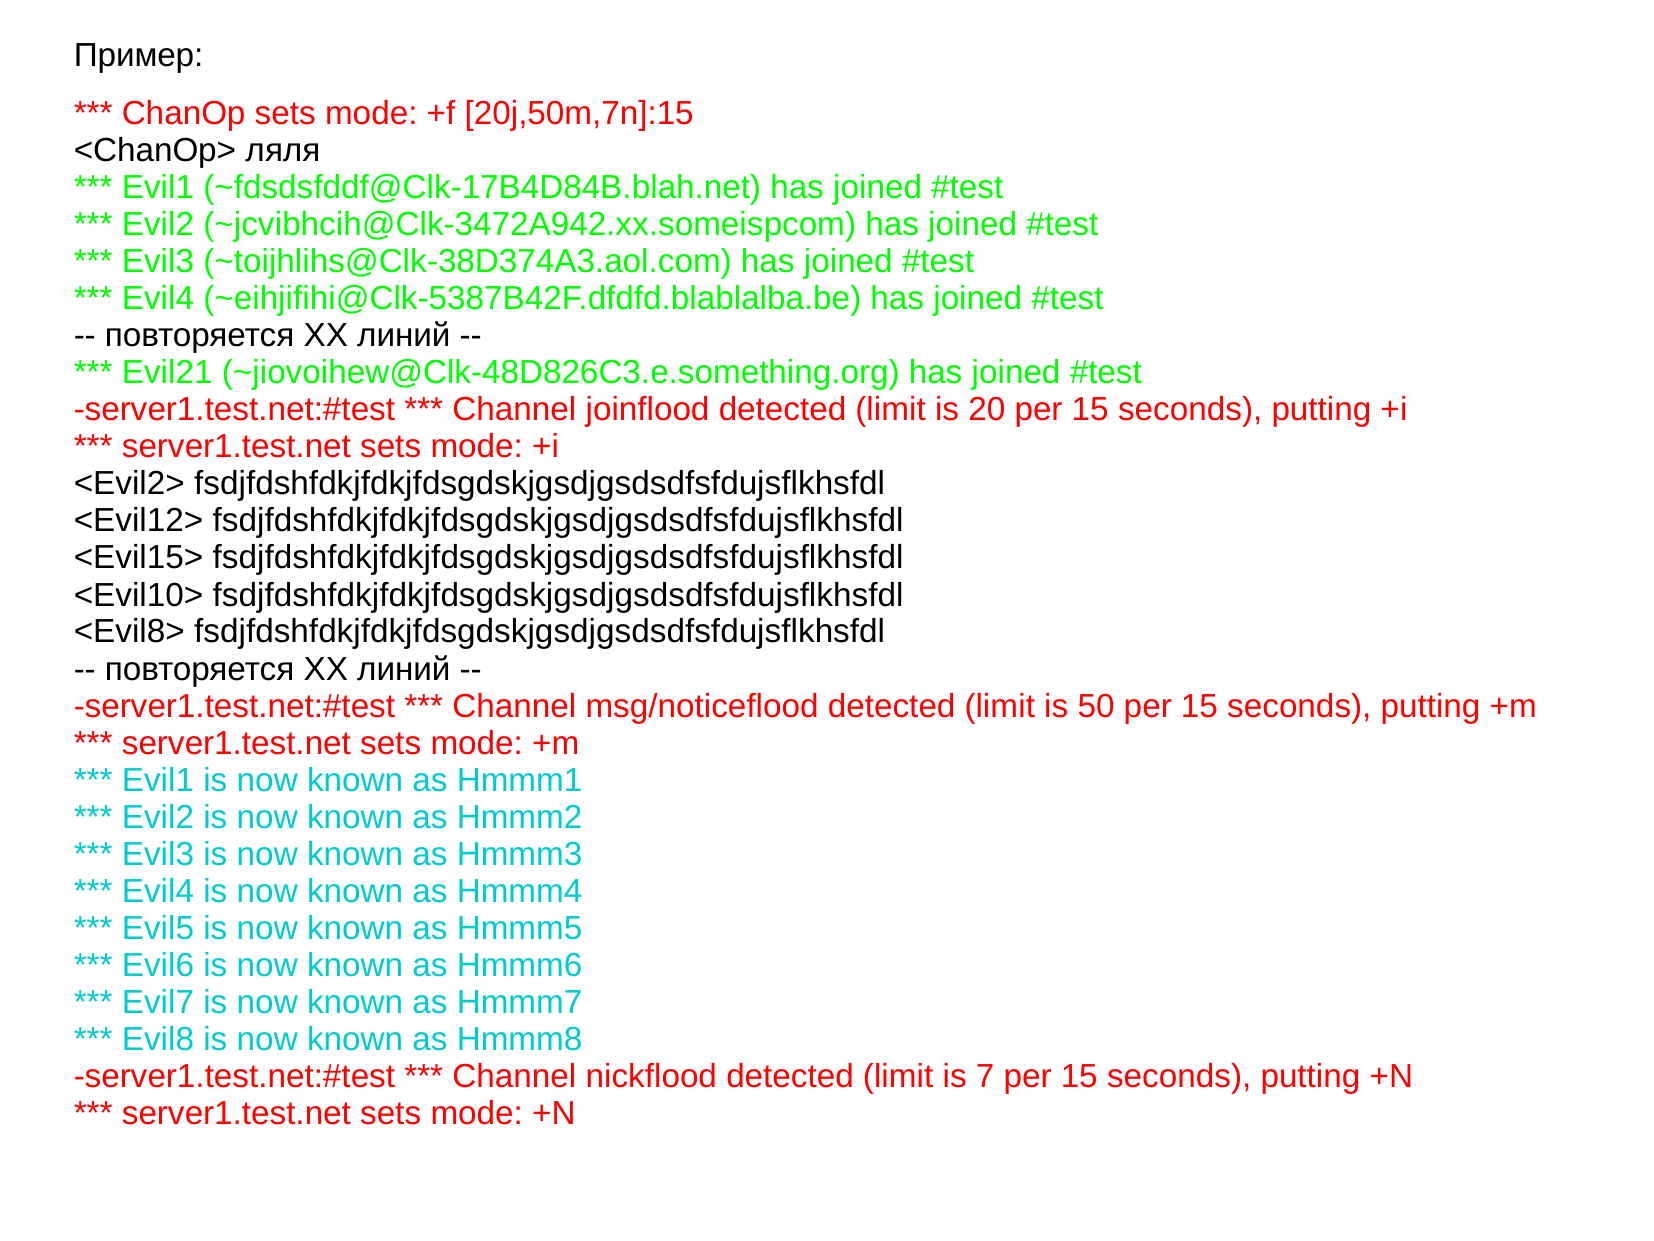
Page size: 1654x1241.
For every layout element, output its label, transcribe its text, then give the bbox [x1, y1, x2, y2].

text_box Пример: *** ChanOp sets mode: +f [20j,50m,7n]:15 <ChanOp> ляля *** Evil1 (~fdsdsfddf@Clk-17B4D84B.blah.net) has joined #test *** Evil2 (~jcvibhcih@Clk-3472A942.xx.someispcom) has joined #test *** Evil3 (~toijhlihs@Clk-38D374A3.aol.com) has joined #test *** Evil4 (~eihjifihi@Clk-5387B42F.dfdfd.blablalba.be) has joined #test -- повторяется XX линий -- *** Evil21 (~jiovoihew@Clk-48D826C3.e.something.org) has joined #test -server1.test.net:#test *** Channel joinflood detected (limit is 20 per 15 seconds), putting +i *** server1.test.net sets mode: +i <Evil2> fsdjfdshfdkjfdkjfdsgdskjgsdjgsdsdfsfdujsflkhsfdl <Evil12> fsdjfdshfdkjfdkjfdsgdskjgsdjgsdsdfsfdujsflkhsfdl <Evil15> fsdjfdshfdkjfdkjfdsgdskjgsdjgsdsdfsfdujsflkhsfdl <Evil10> fsdjfdshfdkjfdkjfdsgdskjgsdjgsdsdfsfdujsflkhsfdl <Evil8> fsdjfdshfdkjfdkjfdsgdskjgsdjgsdsdfsfdujsflkhsfdl -- повторяется XX линий -- -server1.test.net:#test *** Channel msg/noticeflood detected (limit is 50 per 15 seconds), putting +m *** server1.test.net sets mode: +m *** Evil1 is now known as Hmmm1 *** Evil2 is now known as Hmmm2 *** Evil3 is now known as Hmmm3 *** Evil4 is now known as Hmmm4 *** Evil5 is now known as Hmmm5 *** Evil6 is now known as Hmmm6 *** Evil7 is now known as Hmmm7 *** Evil8 is now known as Hmmm8 -server1.test.net:#test *** Channel nickflood detected (limit is 7 per 15 seconds), putting +N *** server1.test.net sets mode: +N [59, 29, 1654, 1176]
